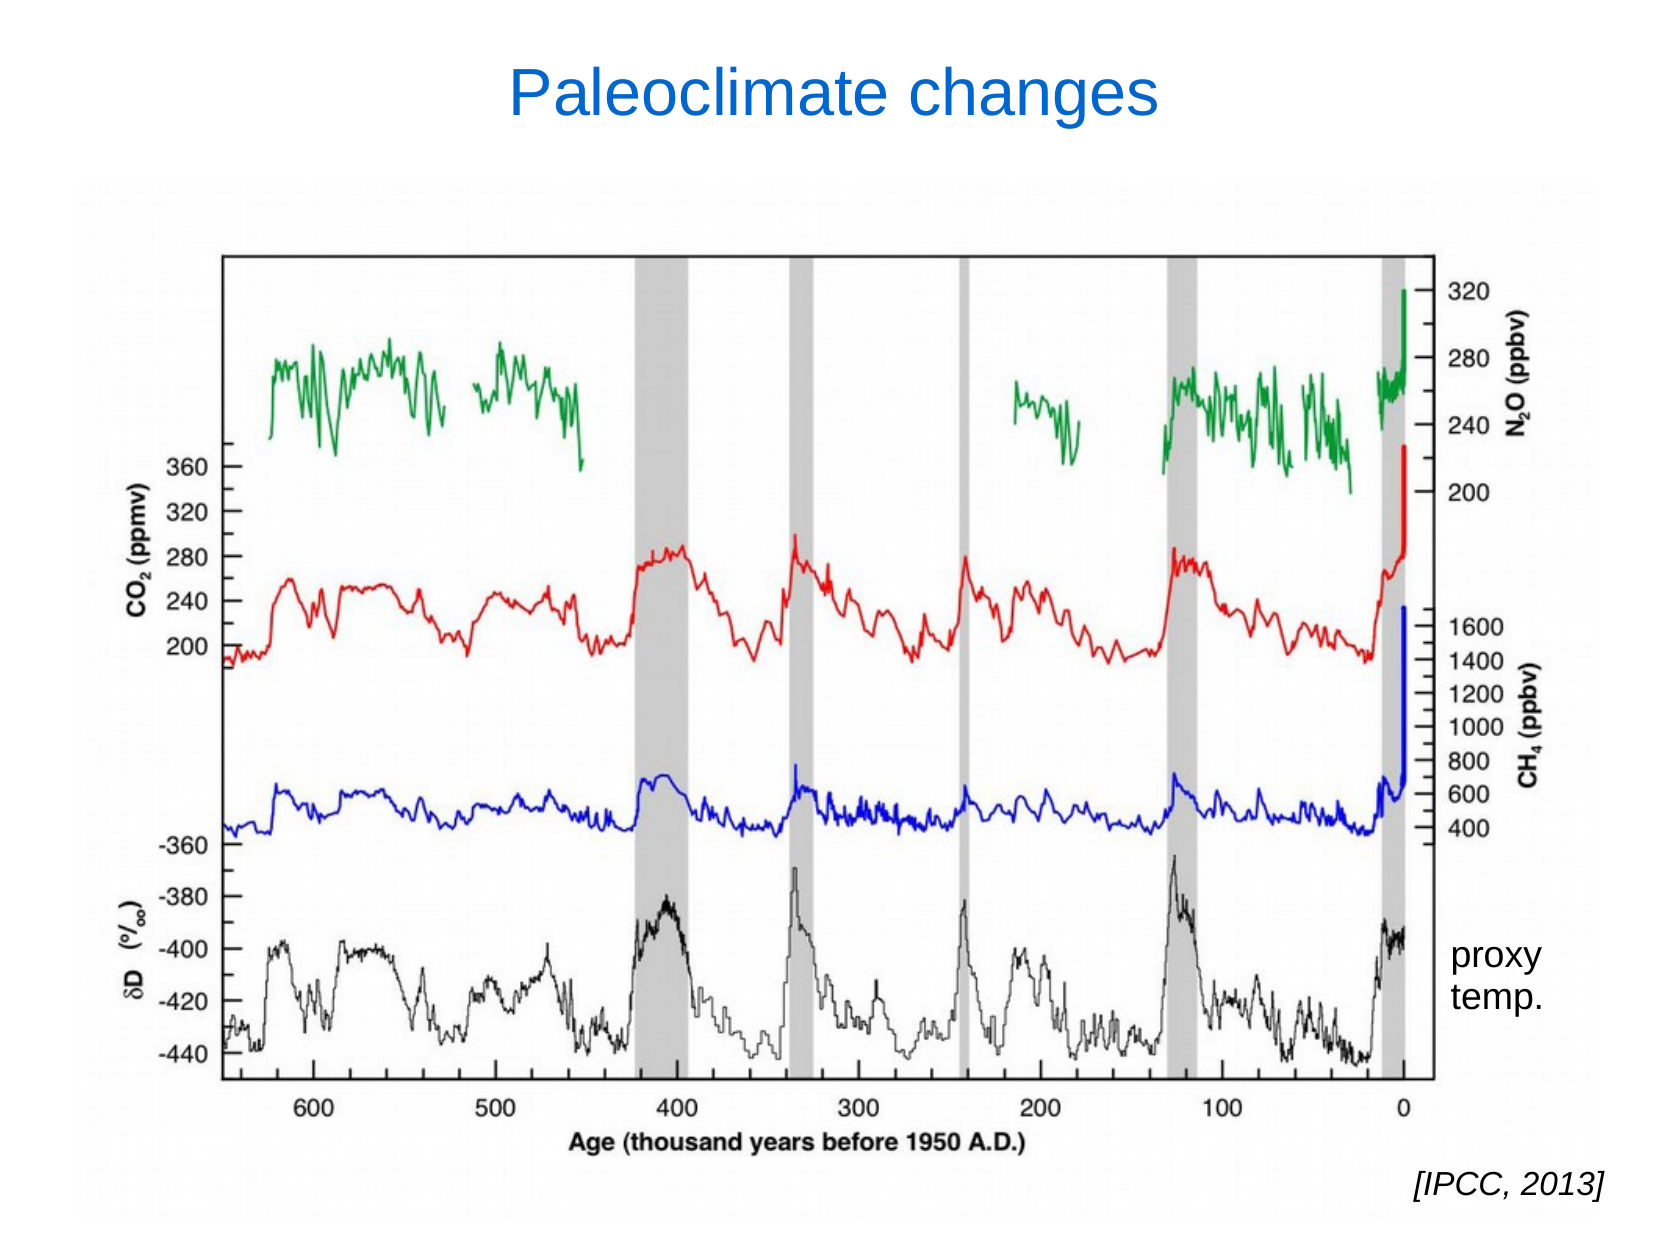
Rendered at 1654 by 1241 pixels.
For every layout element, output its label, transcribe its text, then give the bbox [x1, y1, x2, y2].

text_box proxy temp. [1435, 926, 1600, 1036]
text_box Paleoclimate changes [55, 41, 1613, 198]
text_box [IPCC, 2013] [1398, 1154, 1654, 1216]
picture [78, 198, 1594, 1220]
